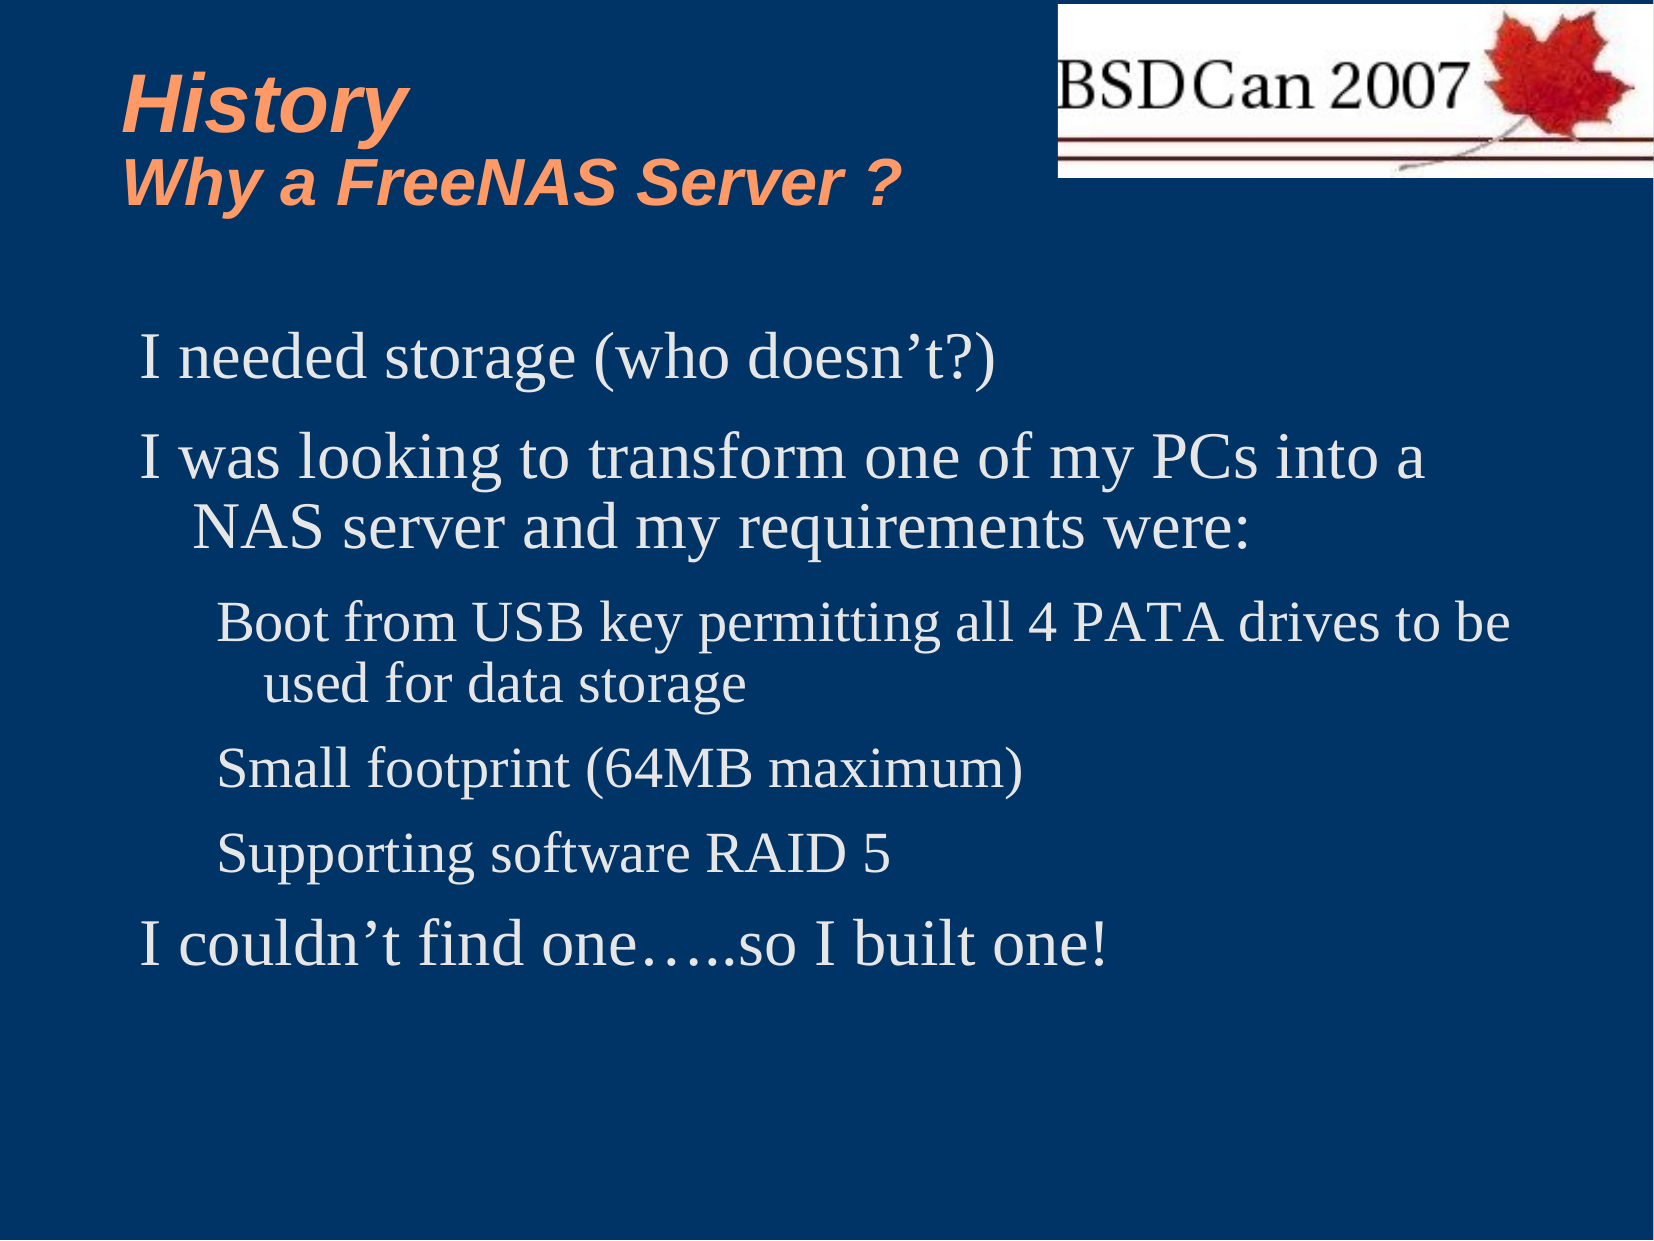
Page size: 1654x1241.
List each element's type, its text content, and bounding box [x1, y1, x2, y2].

picture [1057, 4, 1654, 178]
list I needed storage (who doesn’t?) I was looking to transform one of my PCs into a NAS server and my requirements were: Boot from USB key permitting all 4 PATA drives to be used for data storage Small footprint (64MB maximum) Supporting software RAID 5 I couldn’t find one…..so I built one! [121, 322, 1561, 1080]
title History Why a FreeNAS Server ? [121, 46, 1534, 237]
